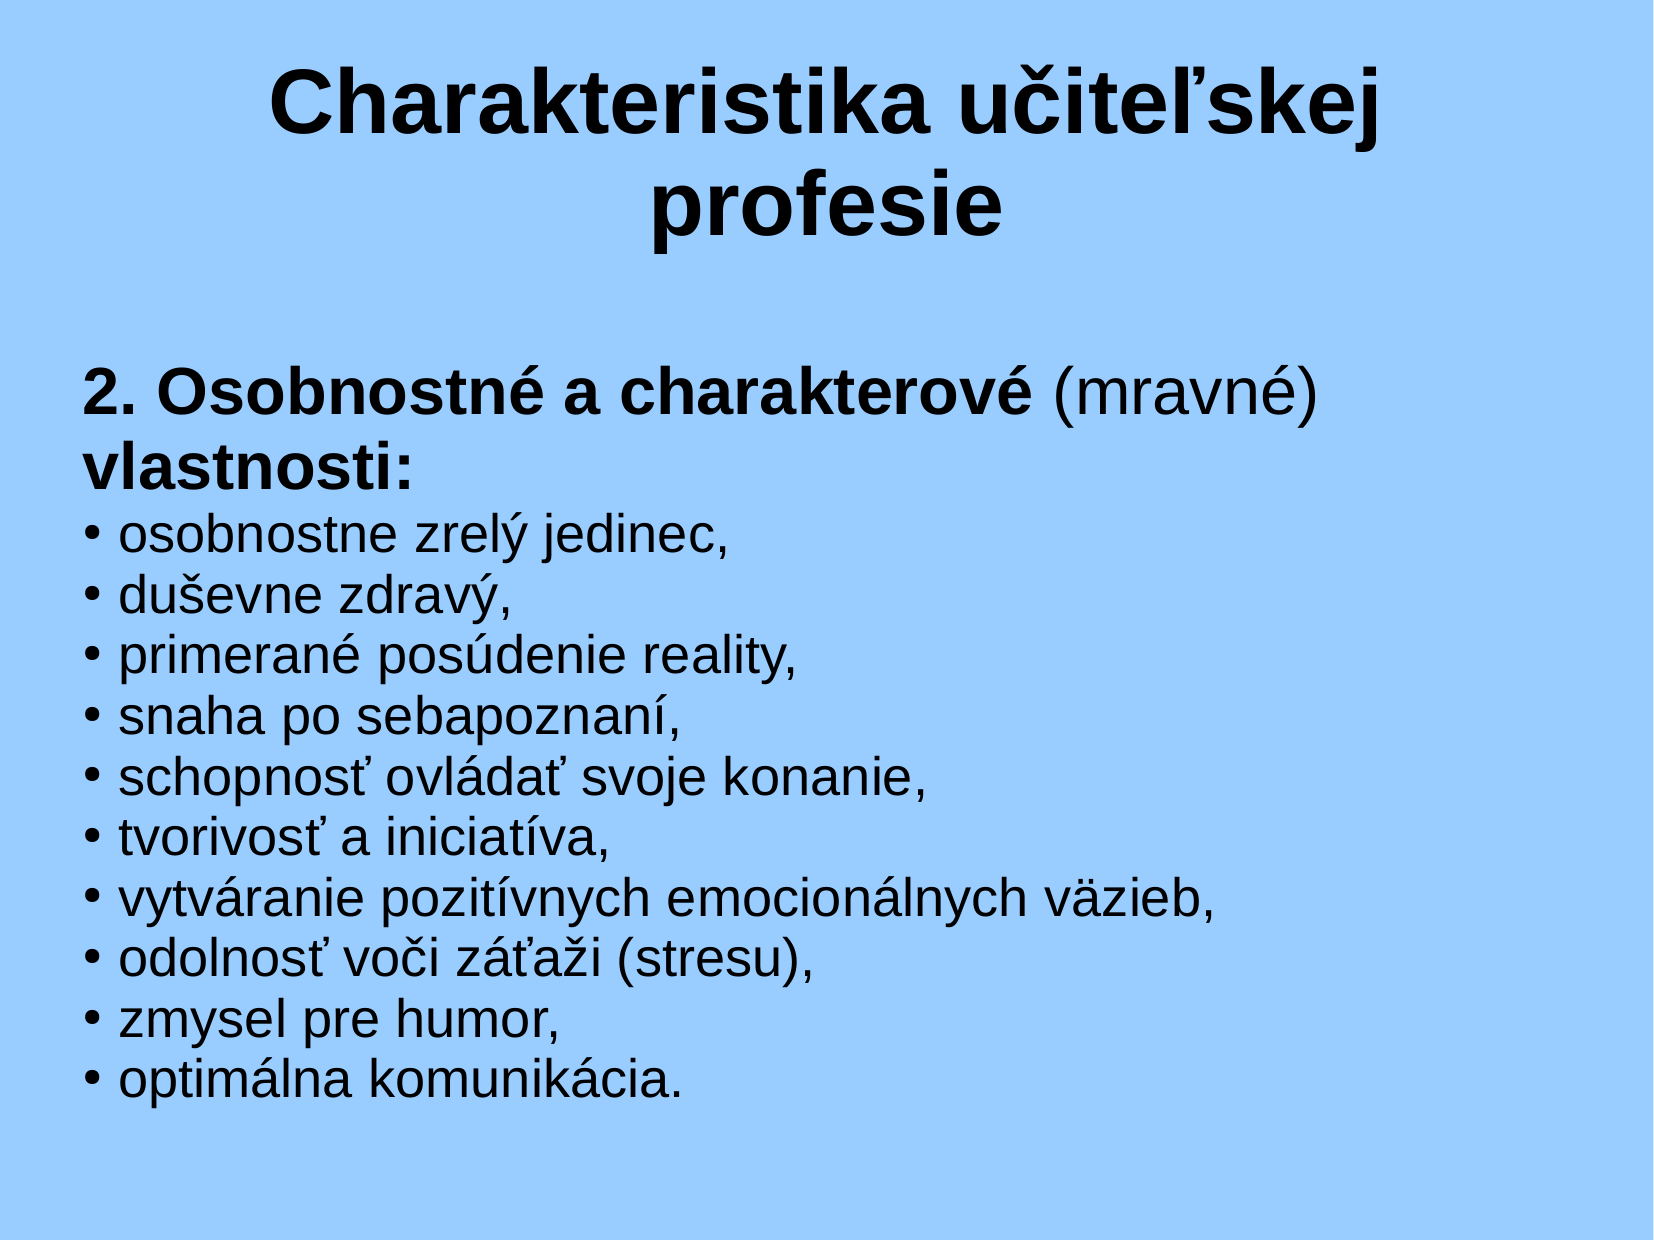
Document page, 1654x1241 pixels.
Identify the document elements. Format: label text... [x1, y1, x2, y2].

subtitle 2. Osobnostné a charakterové (mravné) vlastnosti: osobnostne zrelý jedinec, duševne zdravý, primerané posúdenie reality, snaha po sebapoznaní, schopnosť ovládať svoje konanie, tvorivosť a iniciatíva, vytváranie pozitívnych emocionálnych väzieb, odolnosť voči záťaži (stresu), zmysel pre humor, optimálna komunikácia. [82, 354, 1571, 1173]
title Charakteristika učiteľskej profesie [82, 49, 1571, 257]
